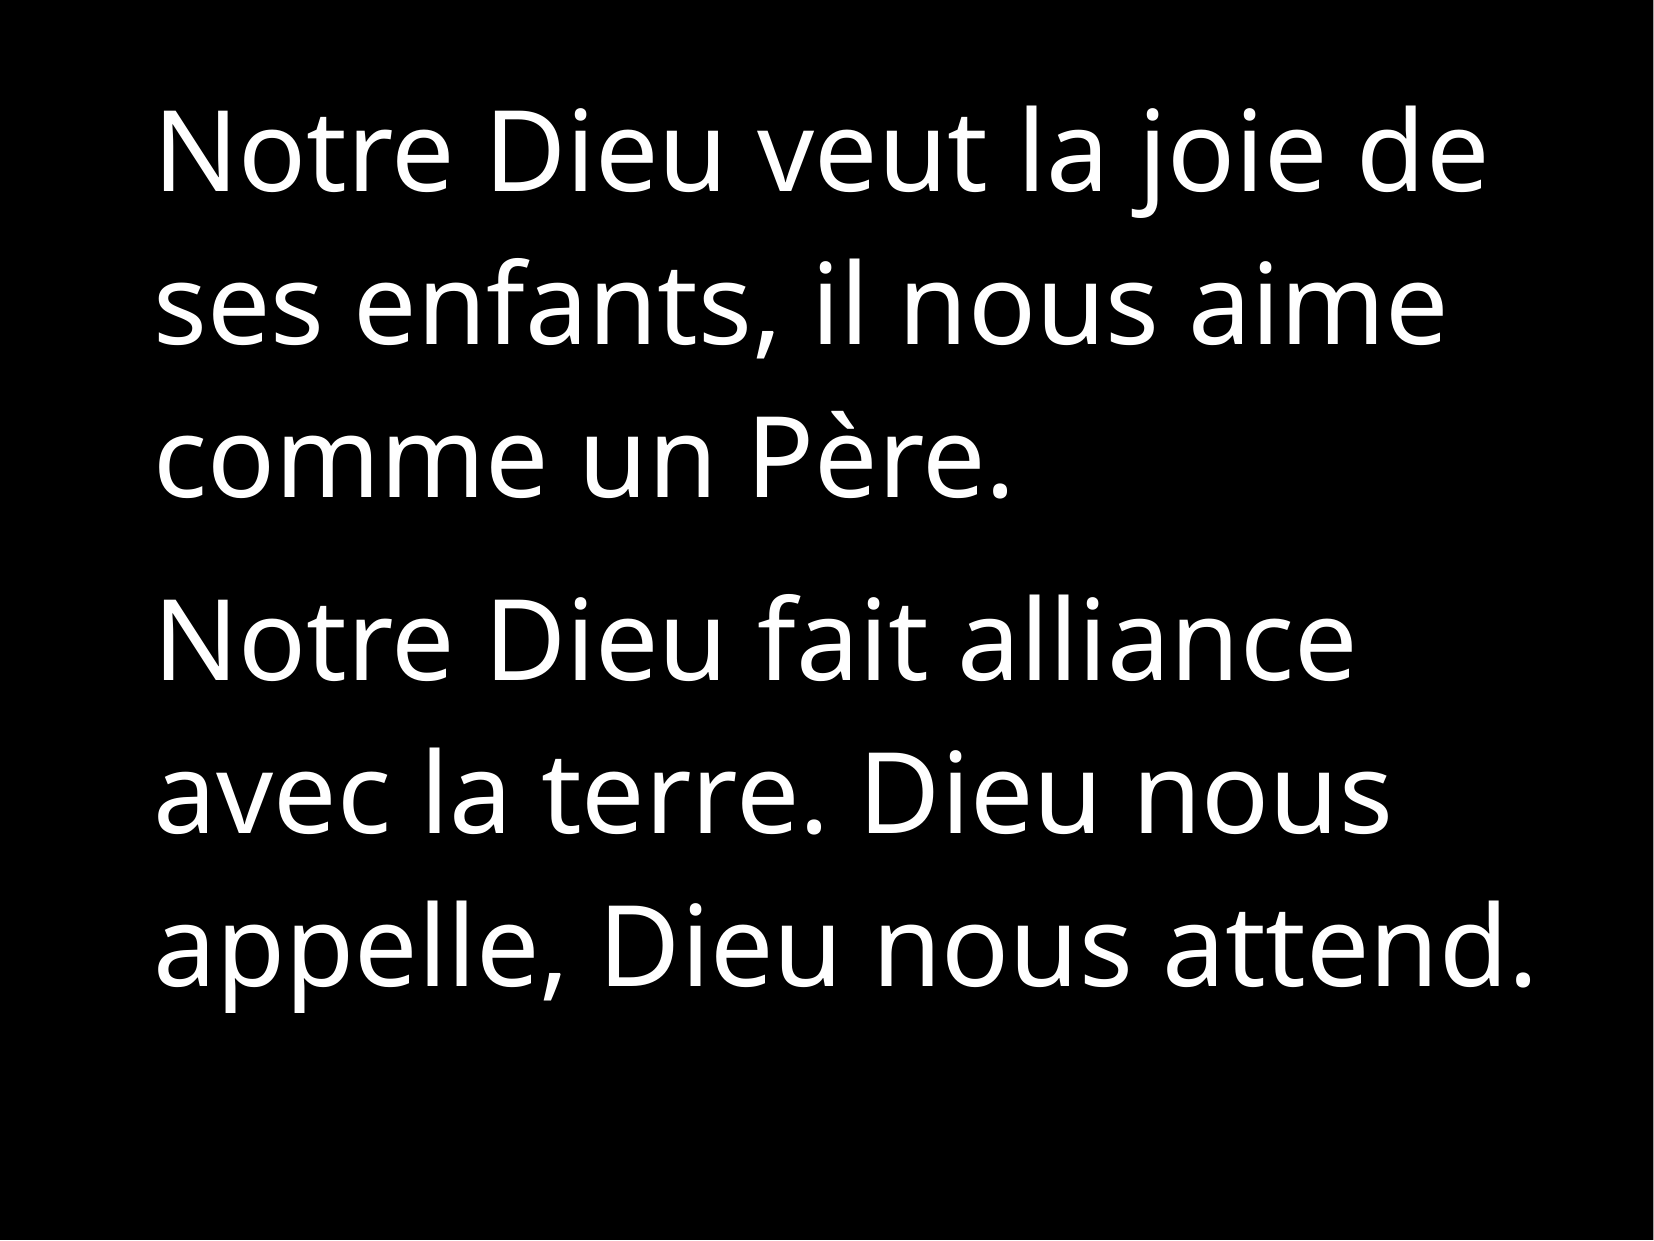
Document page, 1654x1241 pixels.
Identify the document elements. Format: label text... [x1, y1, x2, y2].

list Notre Dieu veut la joie de ses enfants, il nous aime comme un Père. Notre Dieu fait alliance avec la terre. Dieu nous appelle, Dieu nous attend. [82, 70, 1571, 1042]
